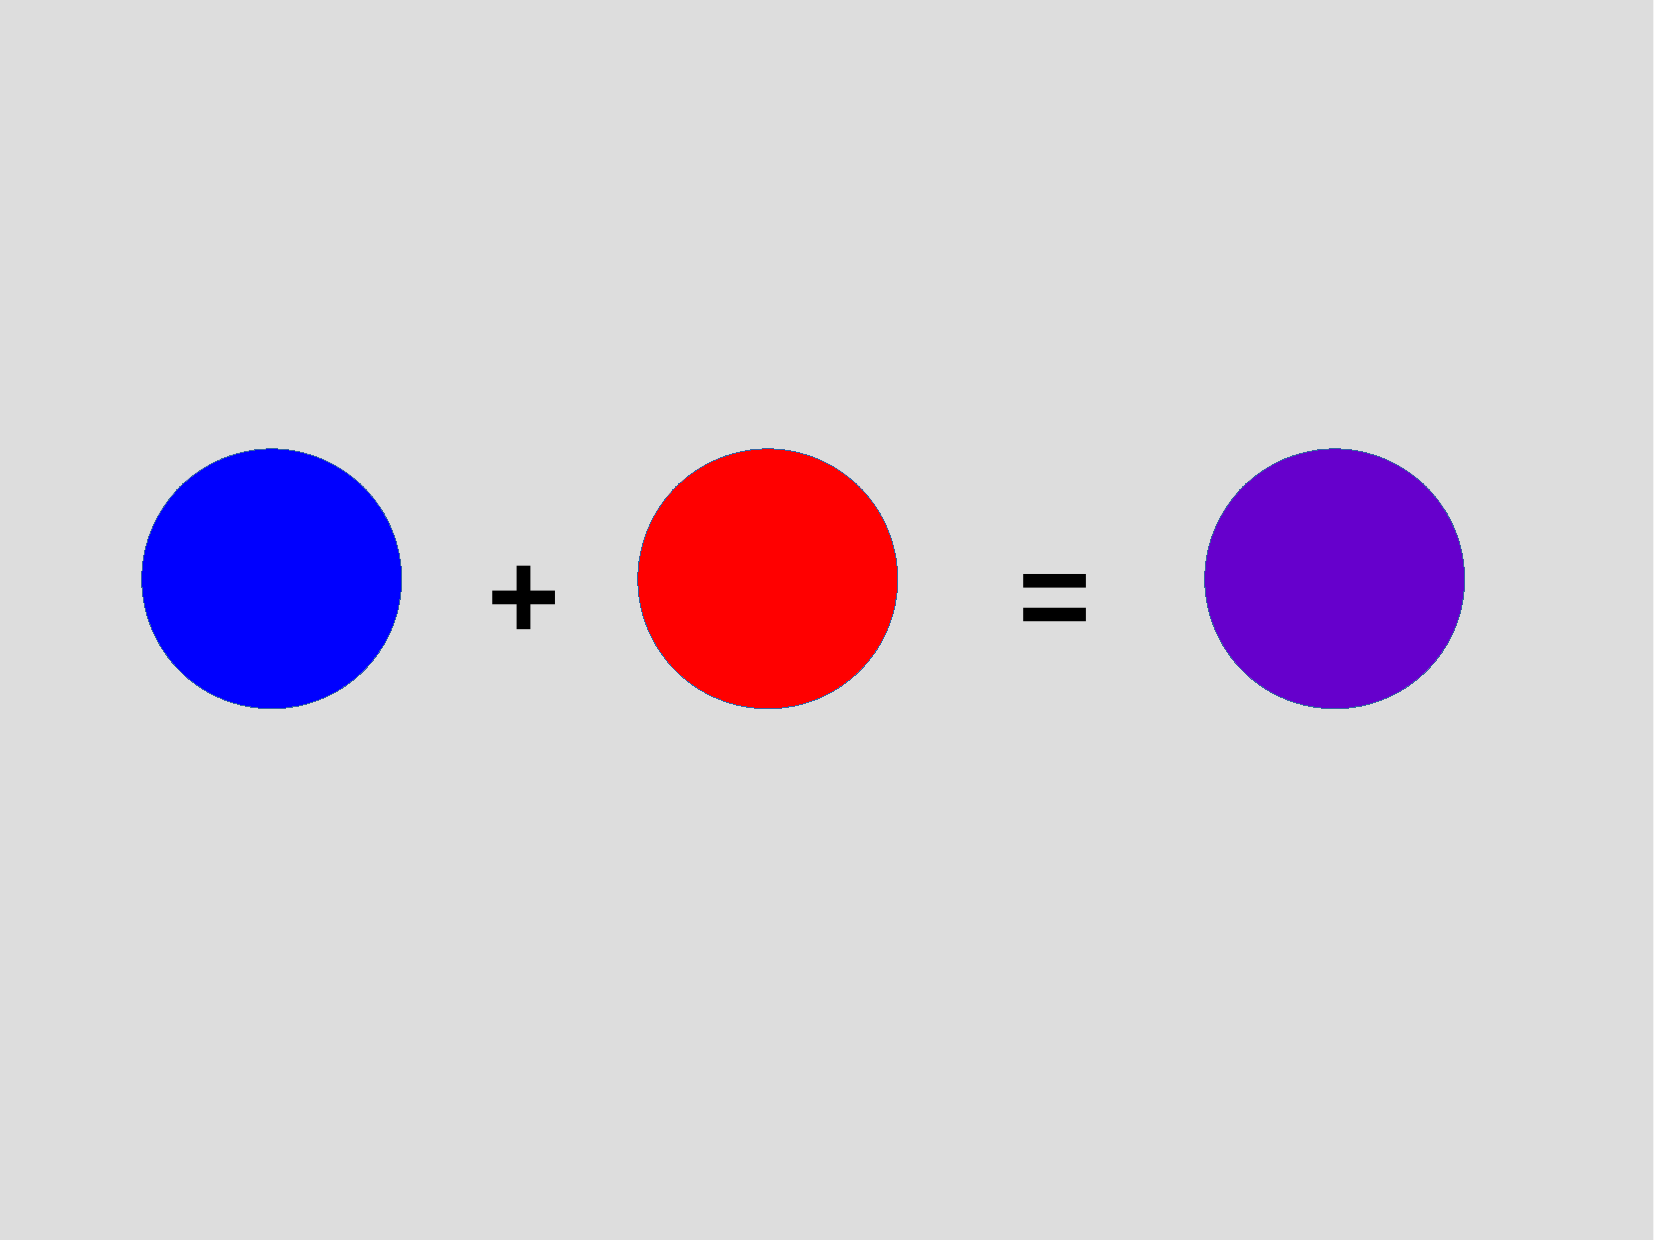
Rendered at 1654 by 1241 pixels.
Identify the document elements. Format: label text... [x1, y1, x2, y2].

text_box [637, 448, 898, 709]
text_box [1204, 448, 1465, 709]
text_box = [1003, 518, 1123, 674]
text_box + [472, 518, 567, 674]
text_box [141, 448, 402, 709]
